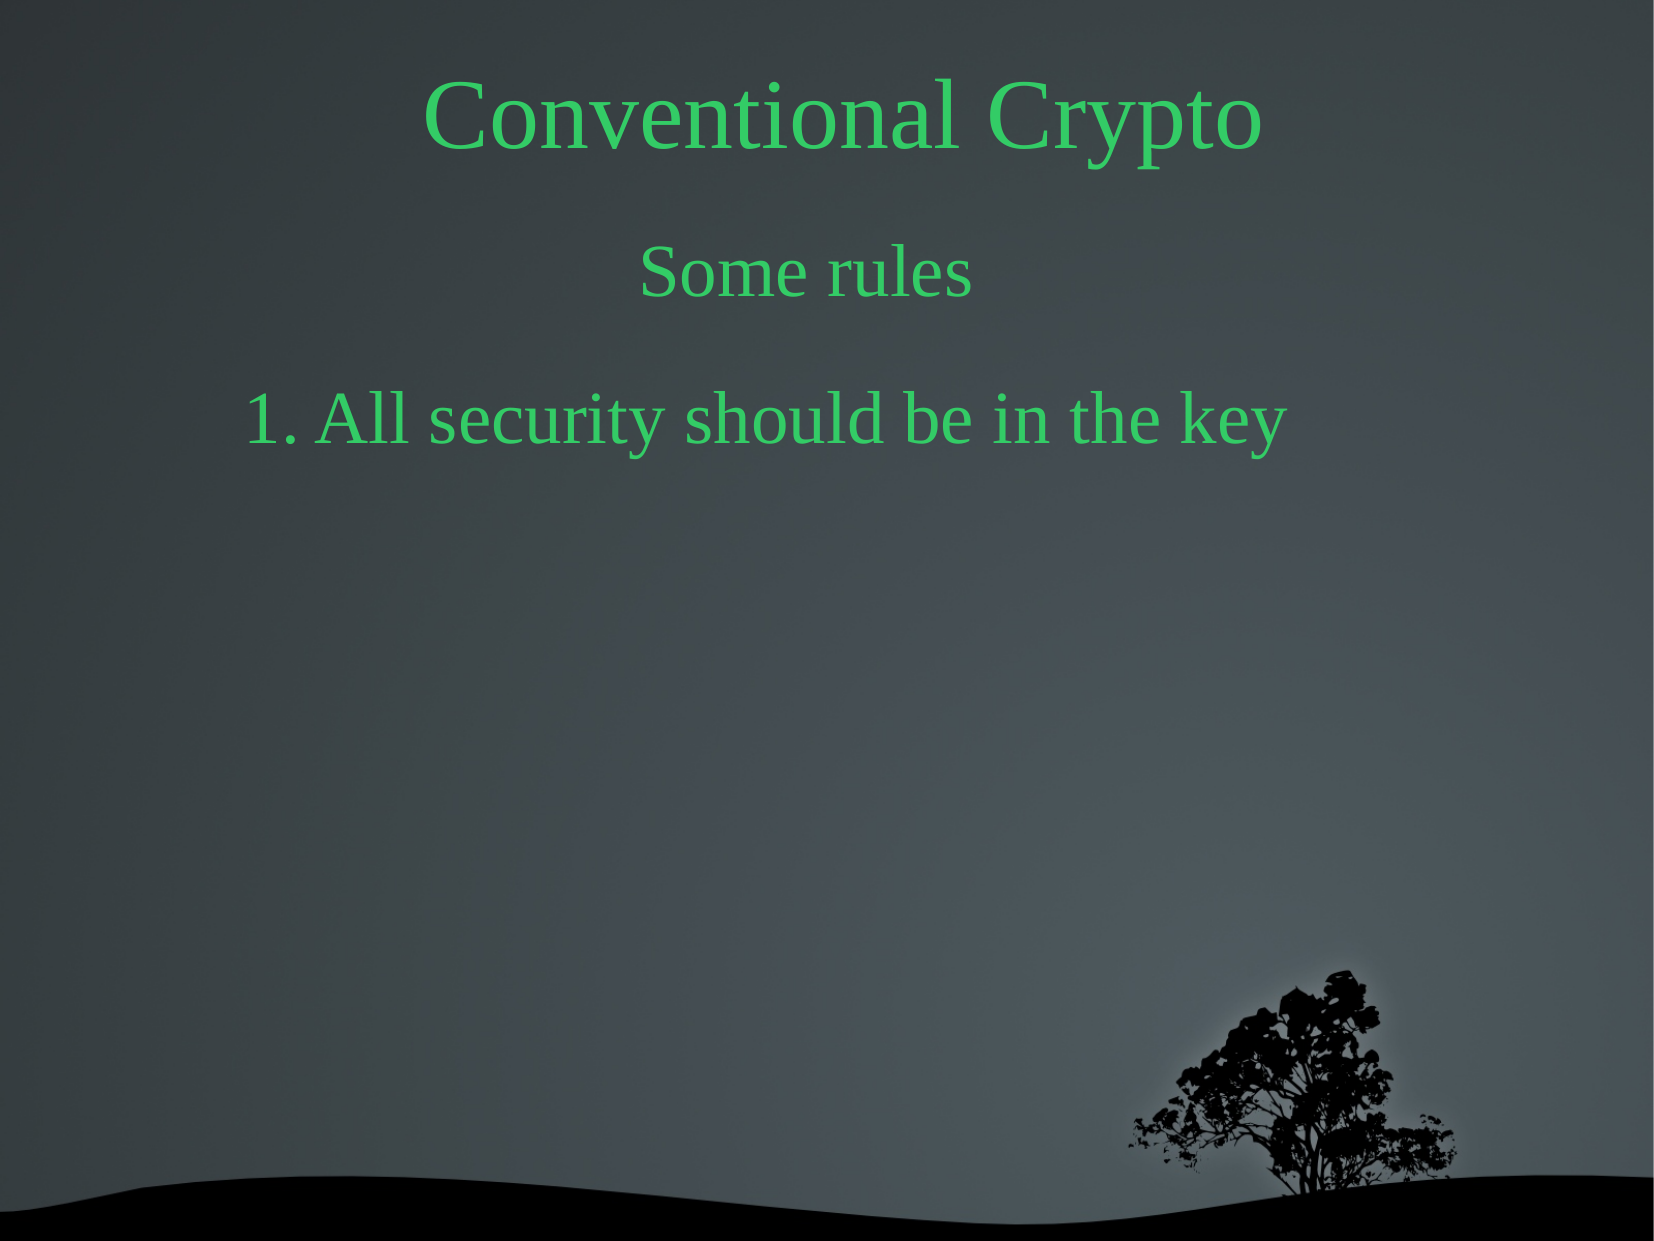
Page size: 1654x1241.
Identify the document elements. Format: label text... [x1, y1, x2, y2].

text_box 1. All security should be in the key [229, 369, 1303, 566]
text_box Some rules [623, 222, 990, 328]
text_box Conventional Crypto [408, 51, 1276, 188]
picture [0, 0, 1654, 1241]
